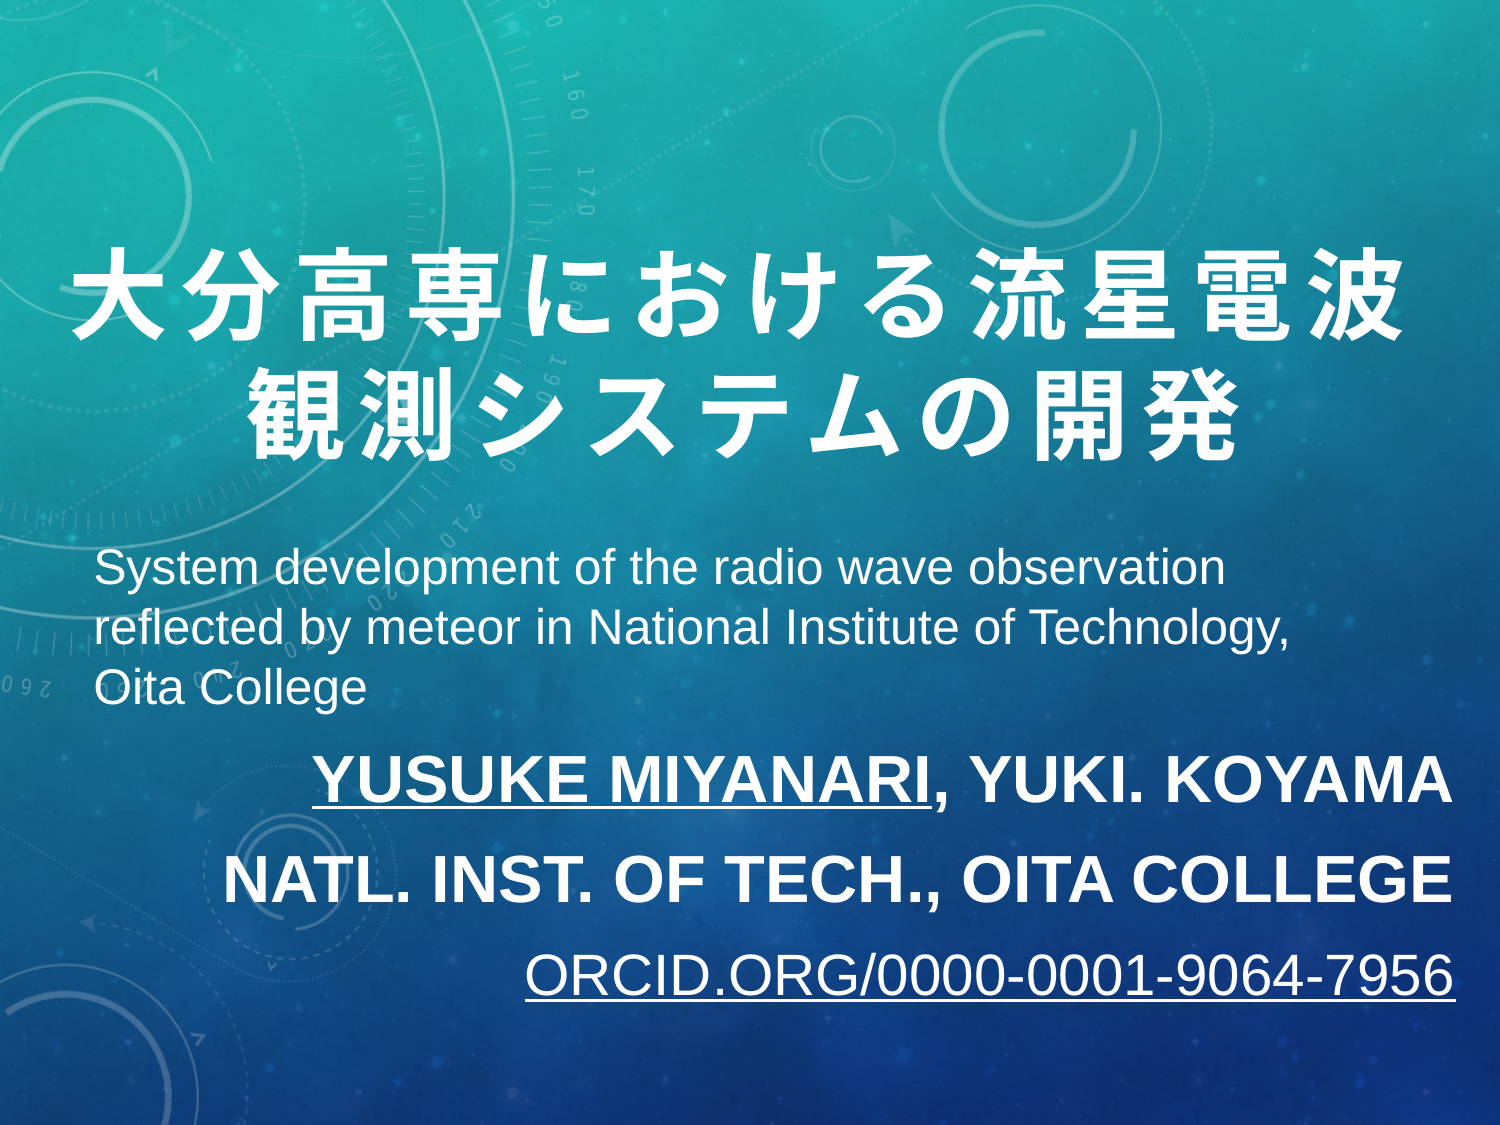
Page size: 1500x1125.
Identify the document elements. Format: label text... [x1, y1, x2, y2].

title 大分高専における流星電波観測システムの開発 [41, 208, 1447, 480]
picture [0, 0, 1500, 1125]
subtitle Yusuke miyanari, yuki. Koyama Natl. inst. of tech., oita college orcid.ORG/0000-0001-9064-7956 [29, 727, 1471, 1106]
text_box System development of the radio wave observation reflected by meteor in National Institute of Technology, Oita College [78, 527, 1408, 767]
